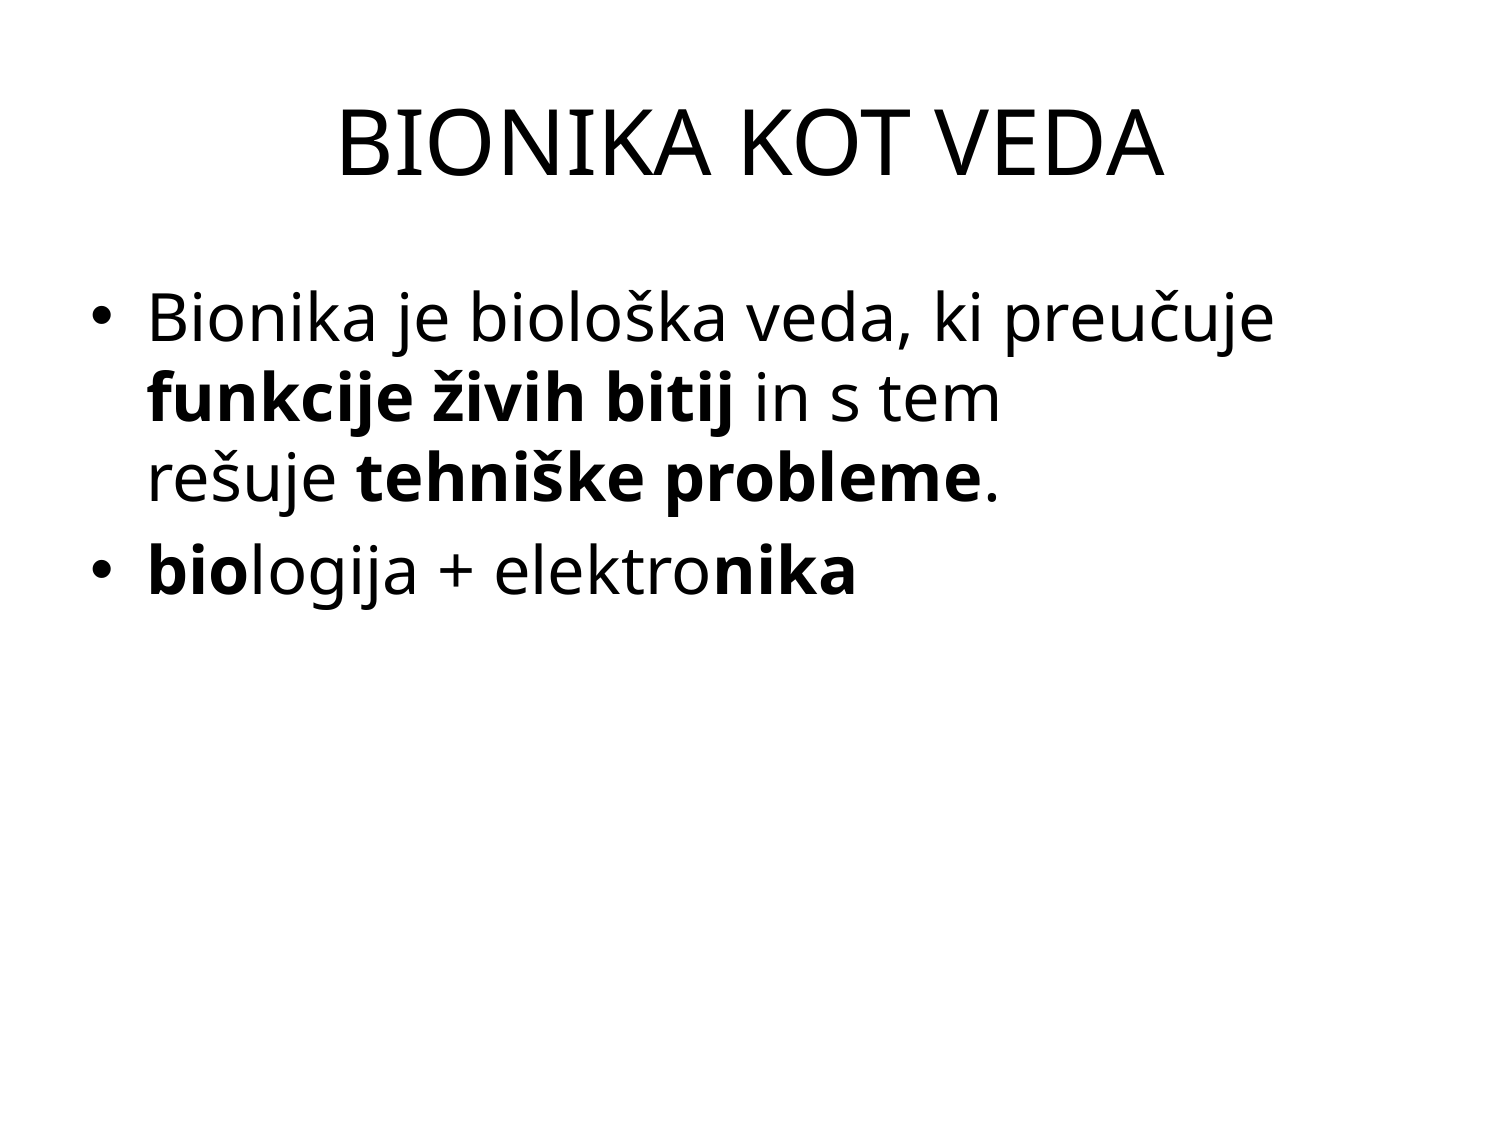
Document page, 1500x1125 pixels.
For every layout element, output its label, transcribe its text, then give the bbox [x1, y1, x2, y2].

list Bionika je biološka veda, ki preučuje funkcije živih bitij in s tem rešuje tehniške probleme. biologija + elektronika [75, 267, 1425, 1005]
title BIONIKA KOT VEDA [75, 45, 1425, 233]
